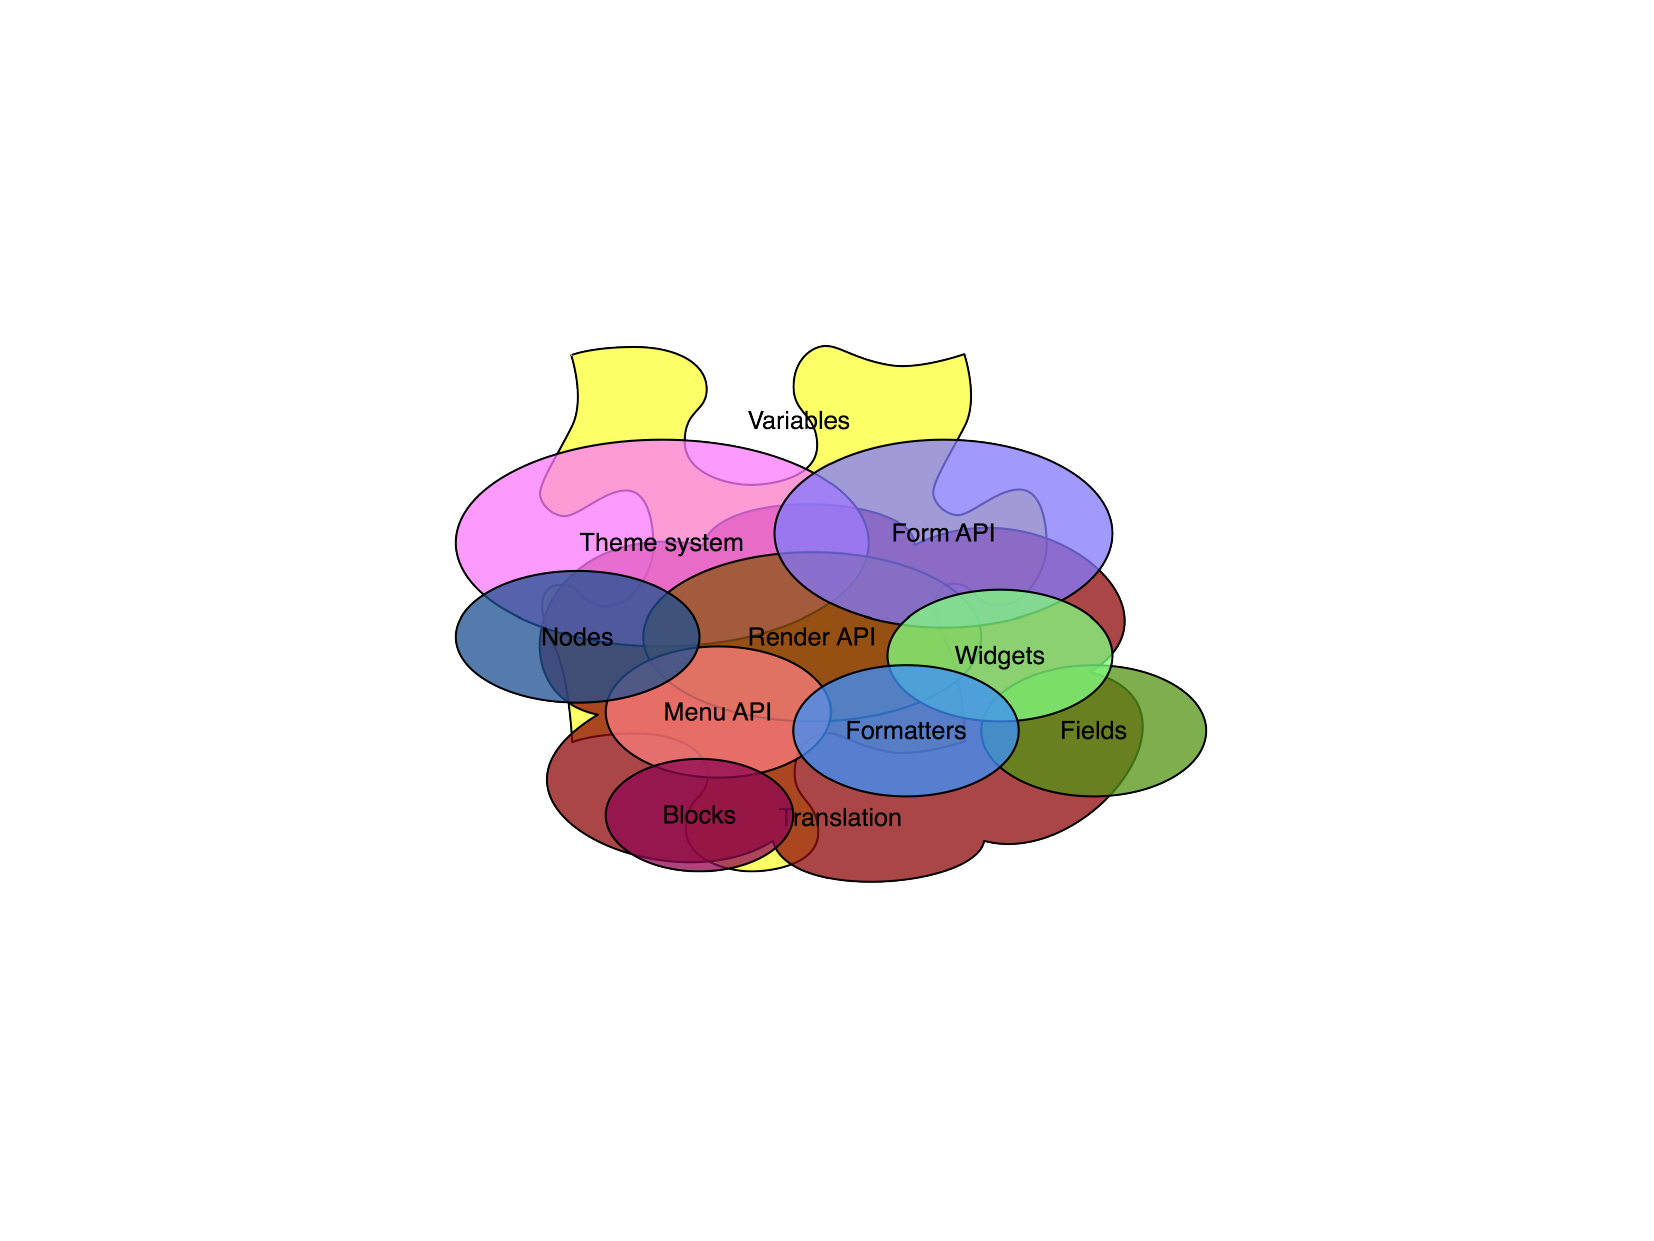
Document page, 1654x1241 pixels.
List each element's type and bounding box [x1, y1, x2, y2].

picture [451, 341, 1210, 894]
